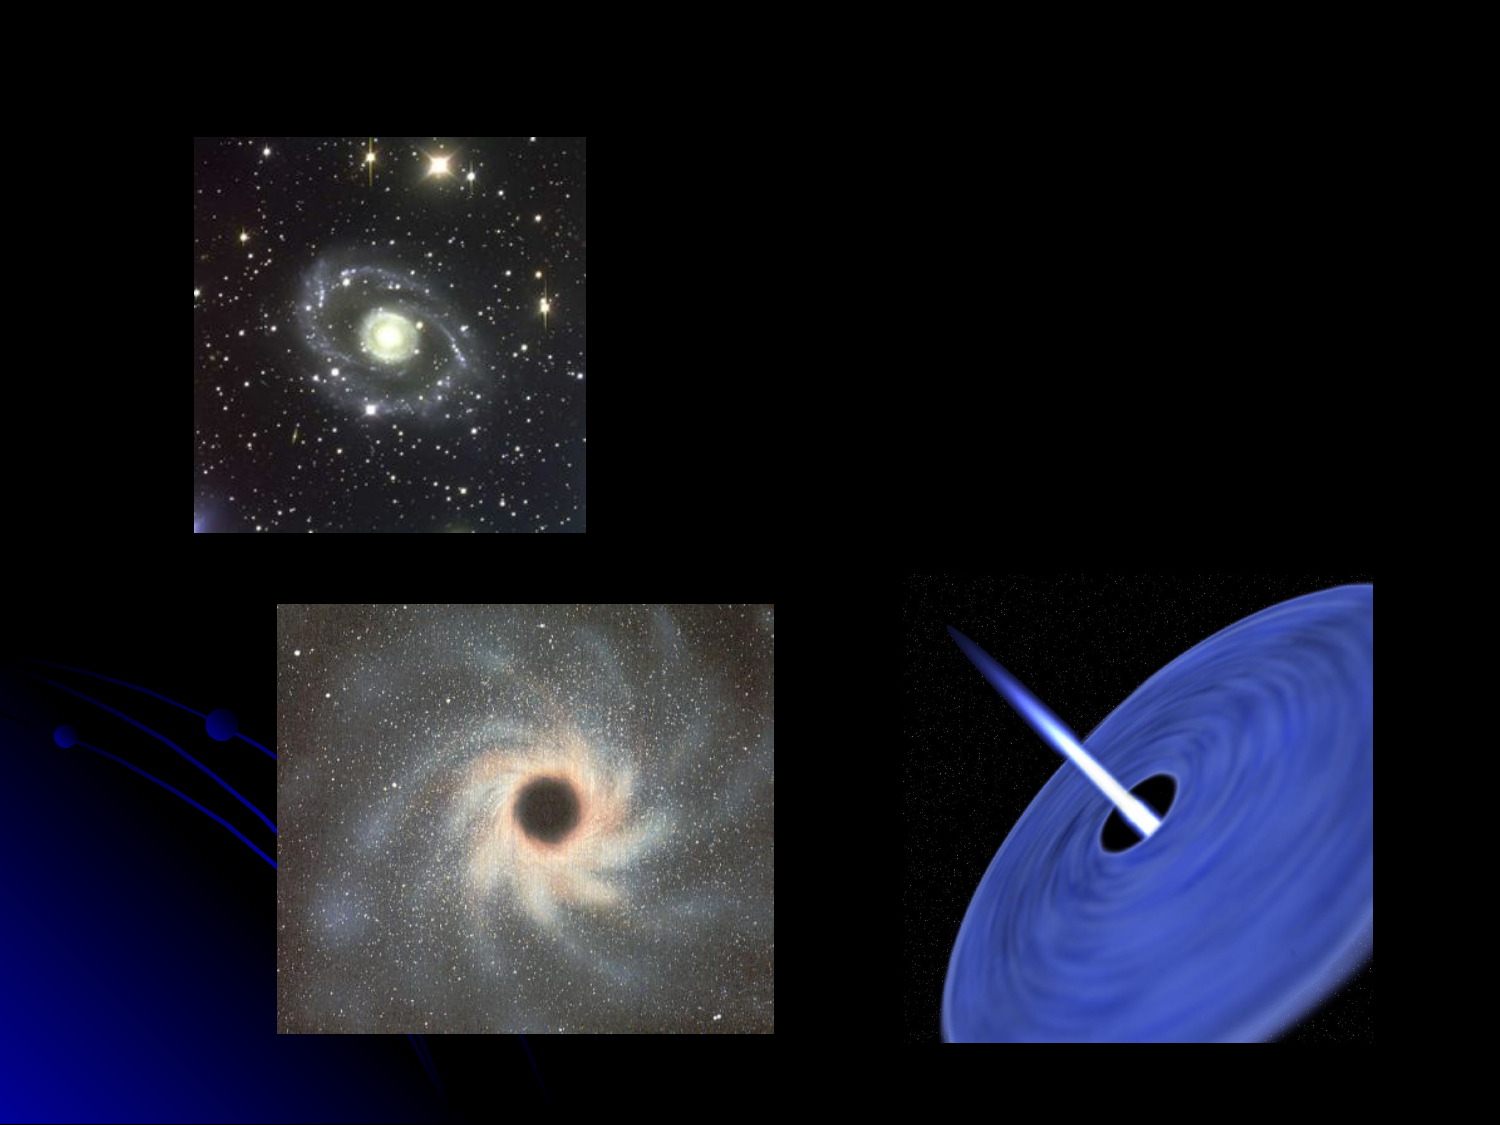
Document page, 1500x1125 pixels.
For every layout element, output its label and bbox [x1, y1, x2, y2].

picture [194, 137, 586, 533]
picture [903, 574, 1373, 1043]
picture [277, 604, 774, 1034]
